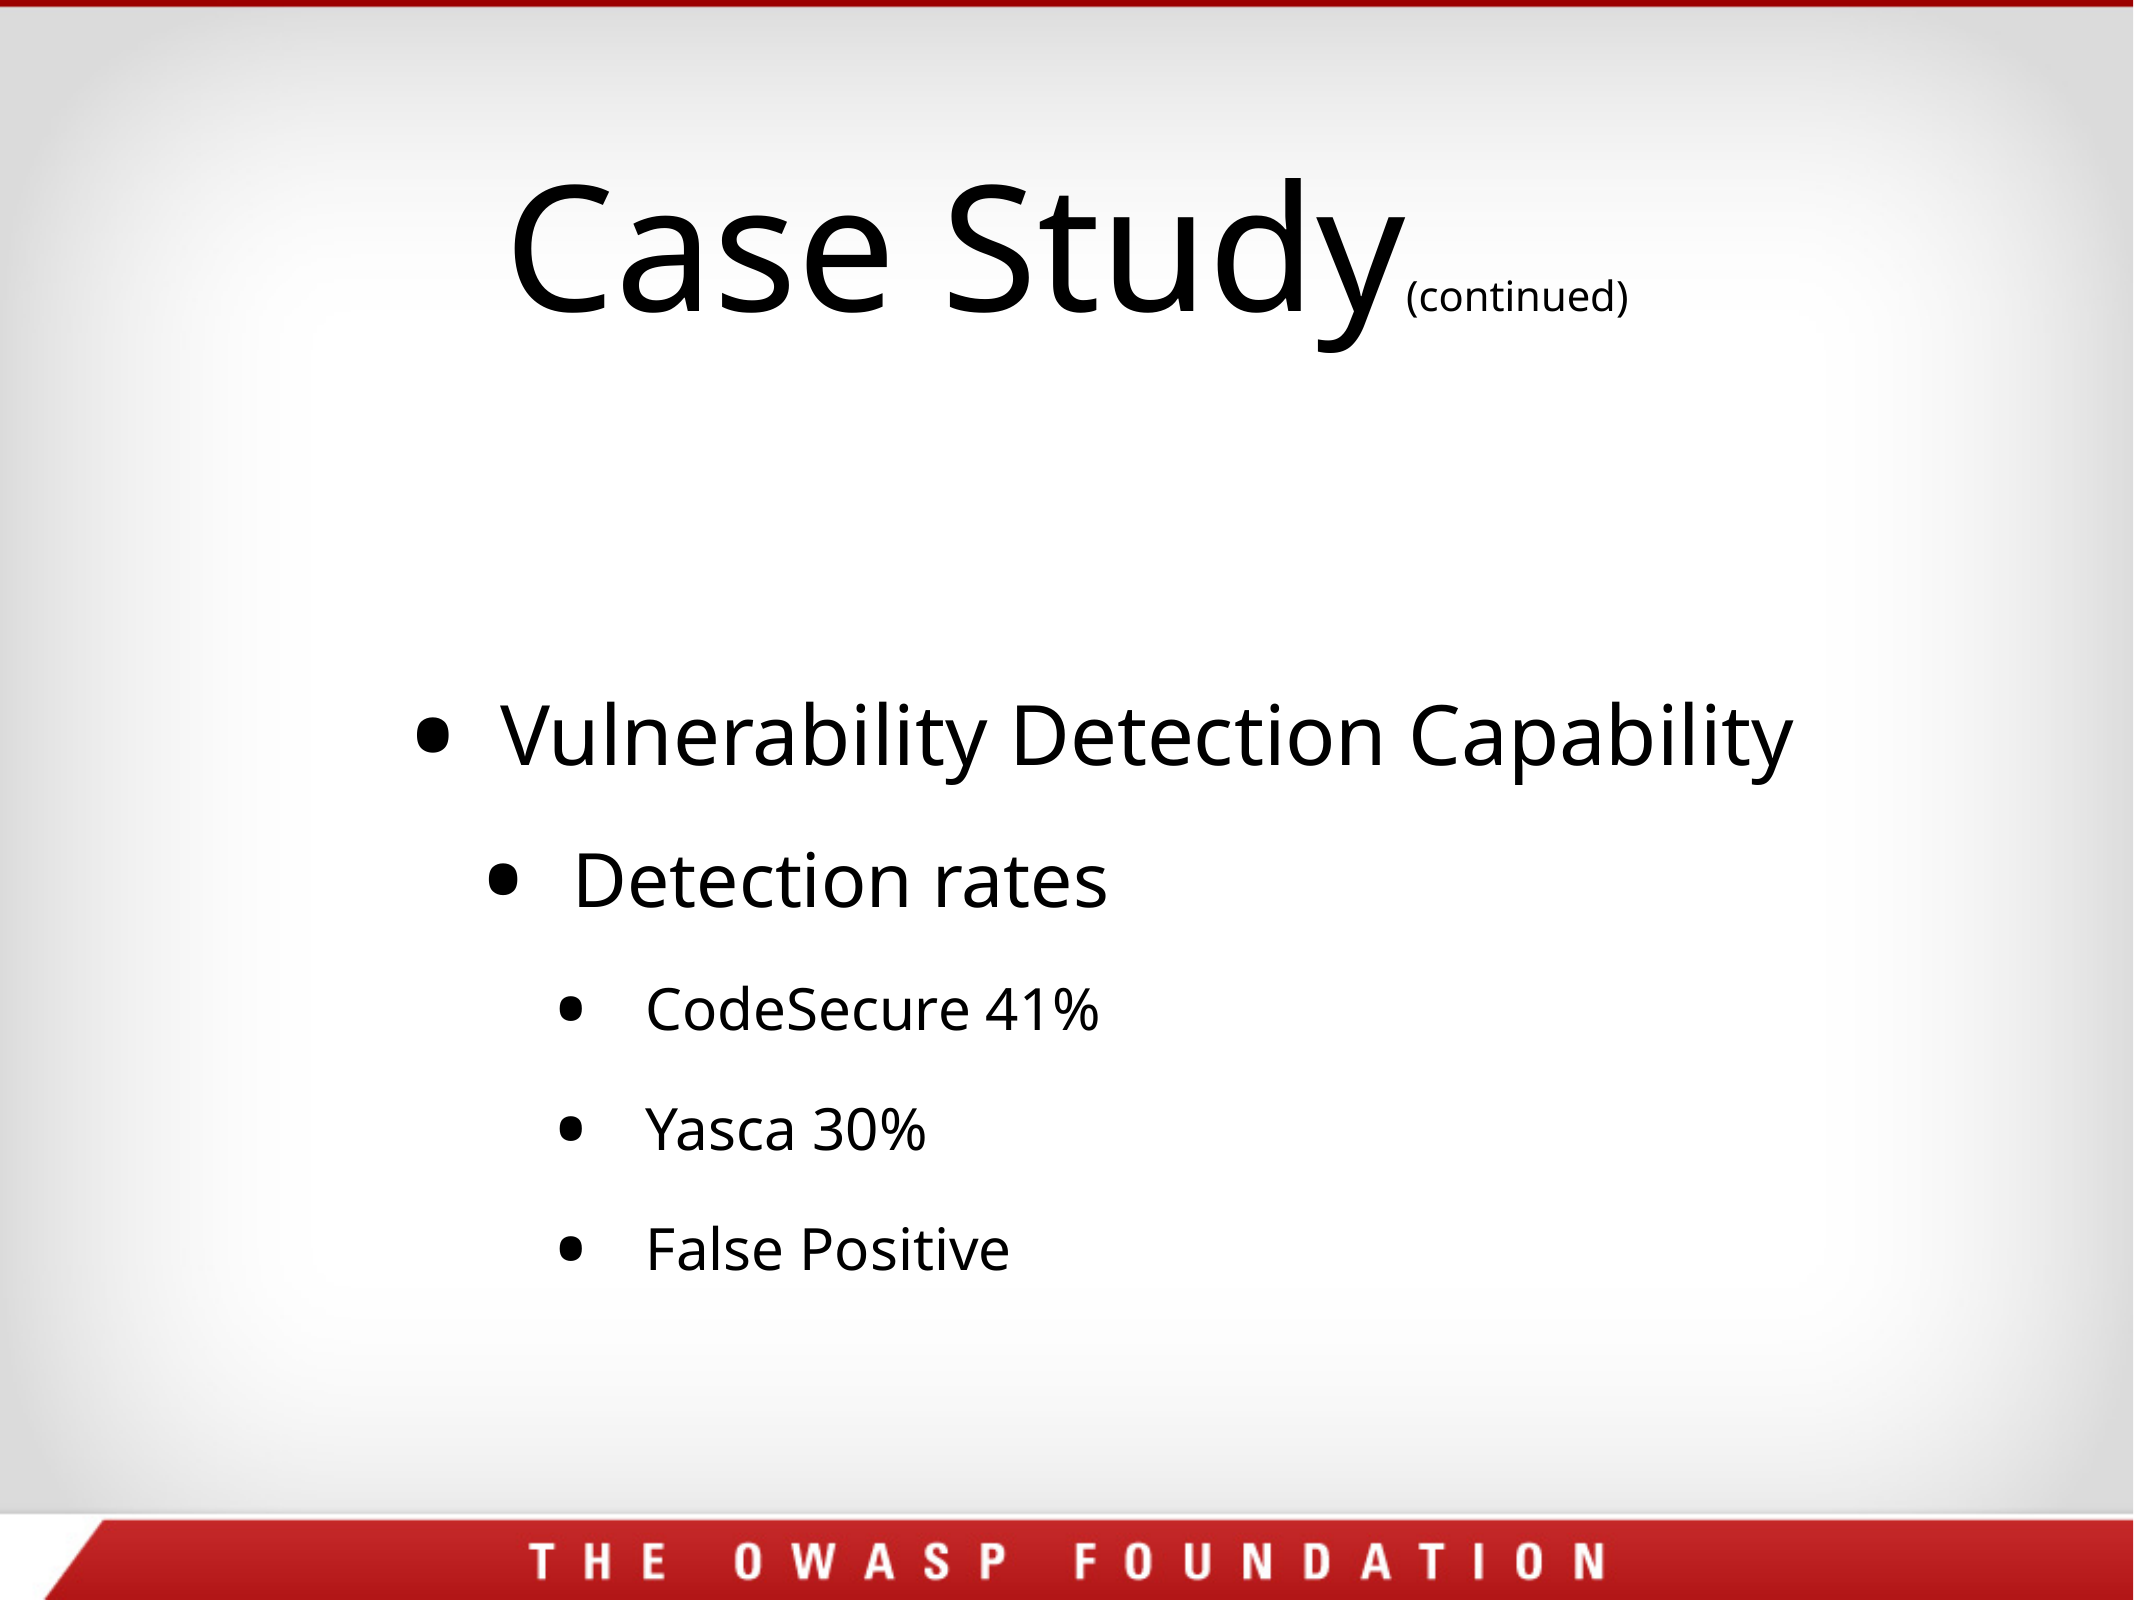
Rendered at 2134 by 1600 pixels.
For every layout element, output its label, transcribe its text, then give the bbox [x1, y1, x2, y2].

picture [0, 0, 2134, 1600]
title Case Study(continued) [208, 22, 1925, 454]
list Vulnerability Detection Capability Detection rates CodeSecure 41% Yasca 30% False Positive [208, 454, 1925, 1510]
